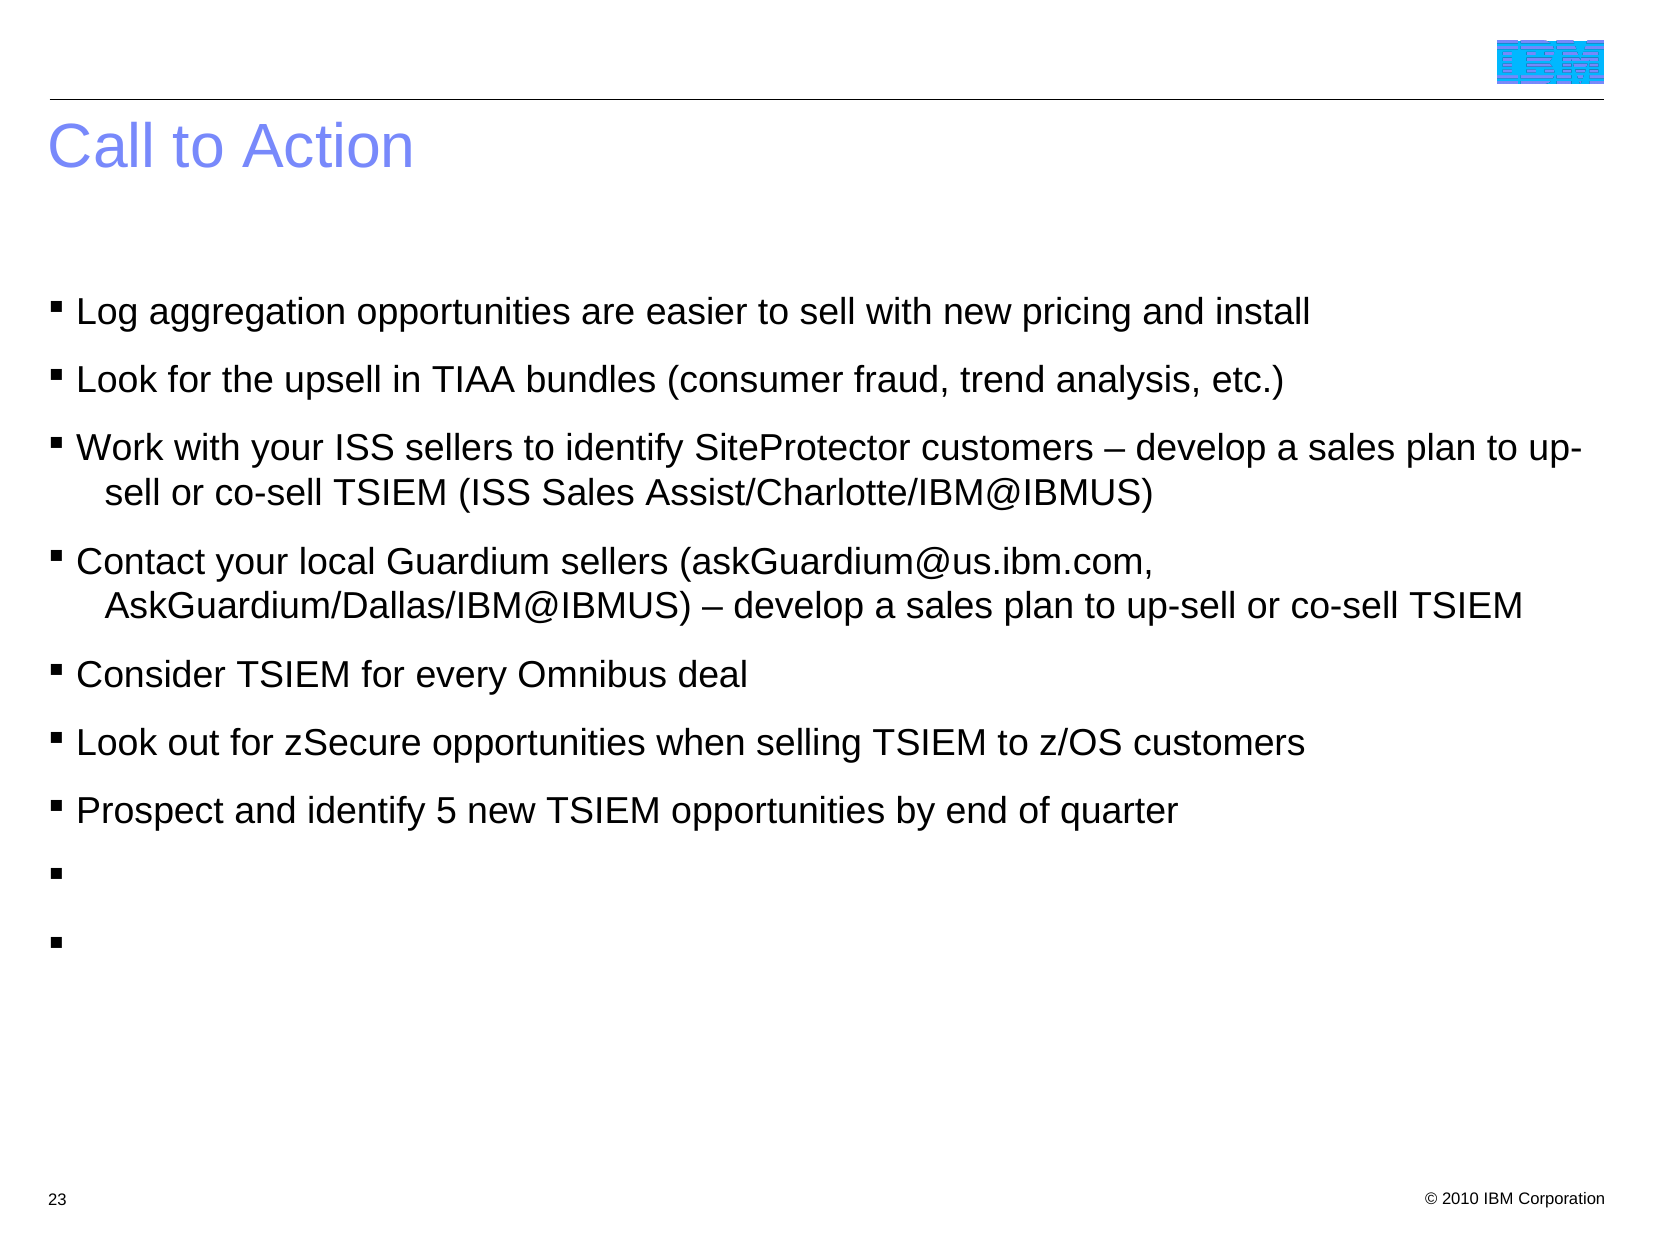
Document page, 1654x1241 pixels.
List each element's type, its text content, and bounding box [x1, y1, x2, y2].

title Call to Action [32, 107, 1604, 224]
list Log aggregation opportunities are easier to sell with new pricing and install Look for the upsell in TIAA bundles (consumer fraud, trend analysis, etc.) Work with your ISS sellers to identify SiteProtector customers – develop a sales plan to up-sell or co-sell TSIEM (ISS Sales Assist/Charlotte/IBM@IBMUS) Contact your local Guardium sellers (askGuardium@us.ibm.com, AskGuardium/Dallas/IBM@IBMUS) – develop a sales plan to up-sell or co-sell TSIEM Consider TSIEM for every Omnibus deal Look out for zSecure opportunities when selling TSIEM to z/OS customers Prospect and identify 5 new TSIEM opportunities by end of quarter [32, 279, 1604, 1106]
